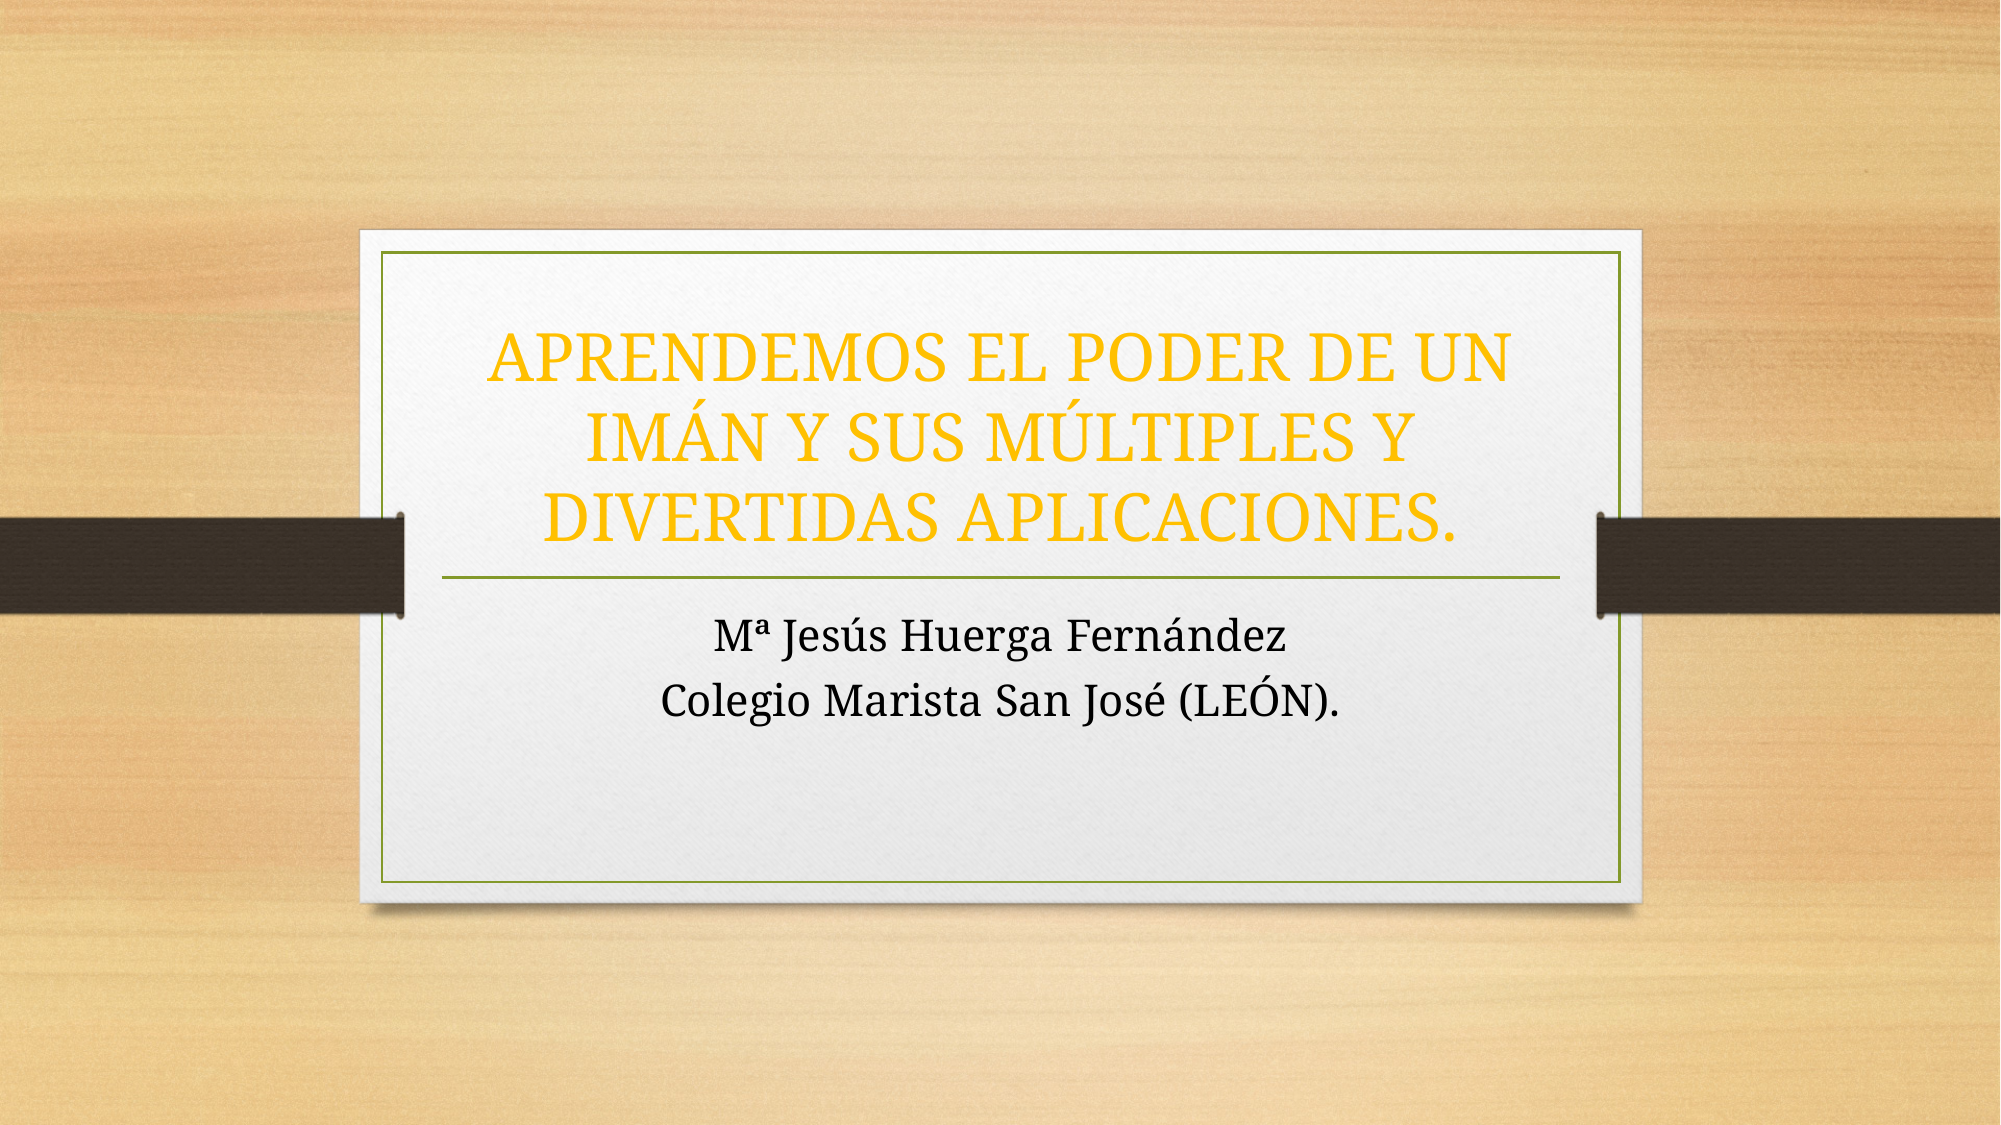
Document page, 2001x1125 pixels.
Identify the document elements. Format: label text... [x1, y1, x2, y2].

title APRENDEMOS EL PODER DE UN IMÁN Y SUS MÚLTIPLES Y DIVERTIDAS APLICACIONES. [441, 306, 1560, 556]
subtitle Mª Jesús Huerga Fernández Colegio Marista San José (LEÓN). [441, 600, 1560, 817]
